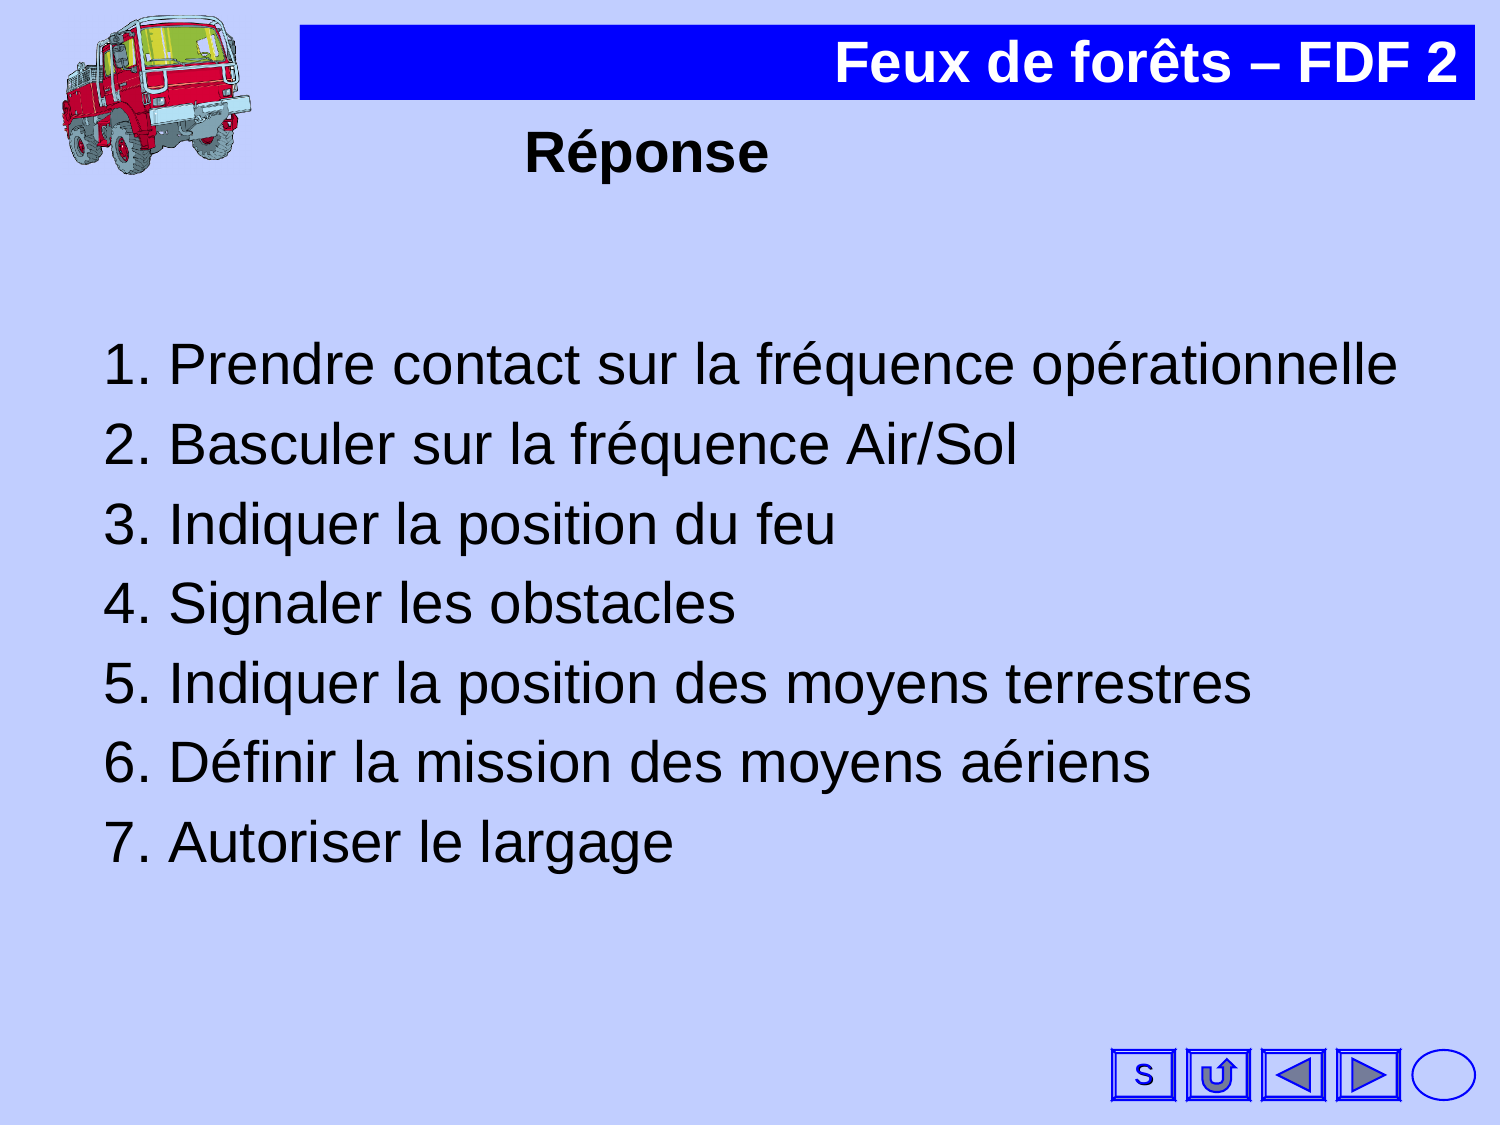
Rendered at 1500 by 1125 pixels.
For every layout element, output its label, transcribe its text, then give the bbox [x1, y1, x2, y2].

list Prendre contact sur la fréquence opérationnelle Basculer sur la fréquence Air/Sol Indiquer la position du feu Signaler les obstacles Indiquer la position des moyens terrestres Définir la mission des moyens aériens Autoriser le largage [88, 324, 1500, 881]
text_box Réponse [509, 112, 802, 193]
text_box [1412, 1049, 1476, 1101]
text_box Feux de forêts – FDF 2 [299, 24, 1475, 100]
